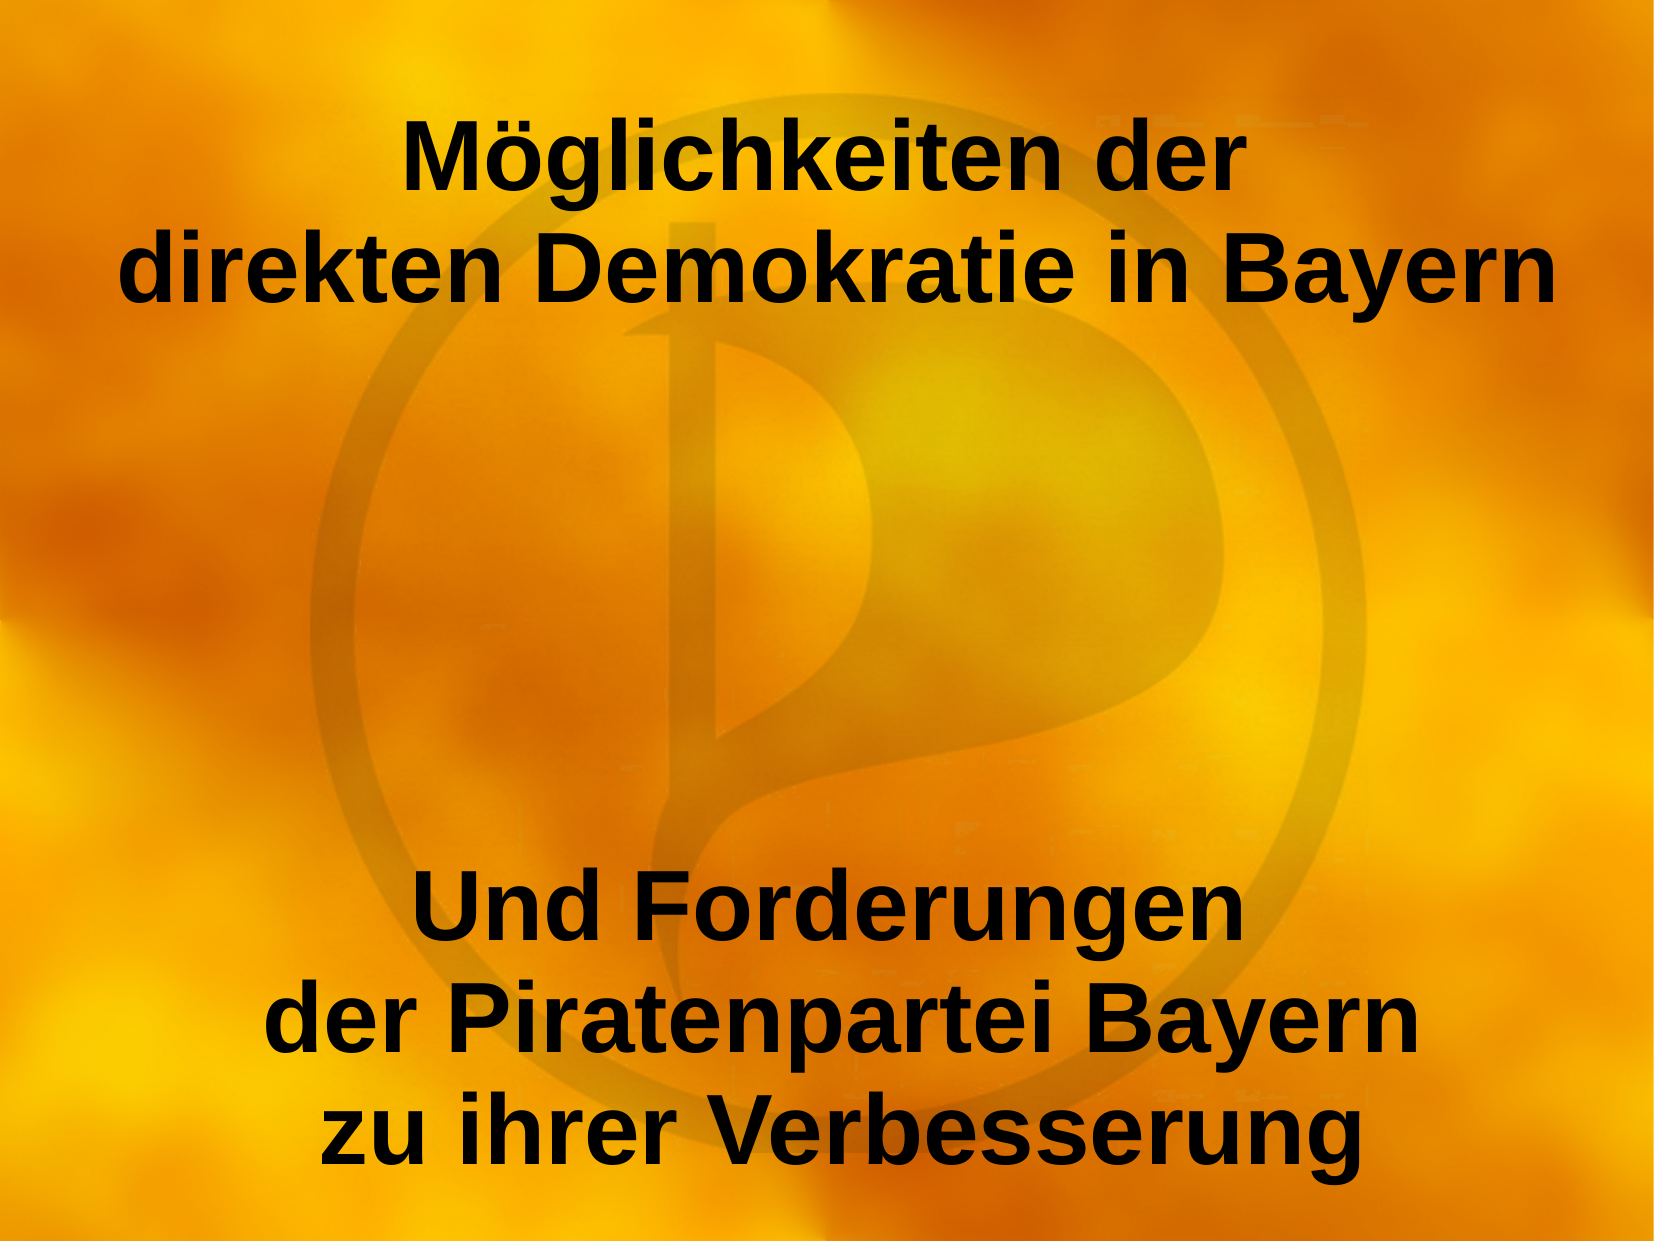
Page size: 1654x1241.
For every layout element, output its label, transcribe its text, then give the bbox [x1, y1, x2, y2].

text_box Möglichkeiten der direkten Demokratie in Bayern [47, 92, 1630, 331]
text_box Und Forderungen der Piratenpartei Bayern zu ihrer Verbesserung [248, 842, 1453, 1193]
picture [0, 0, 1654, 1241]
